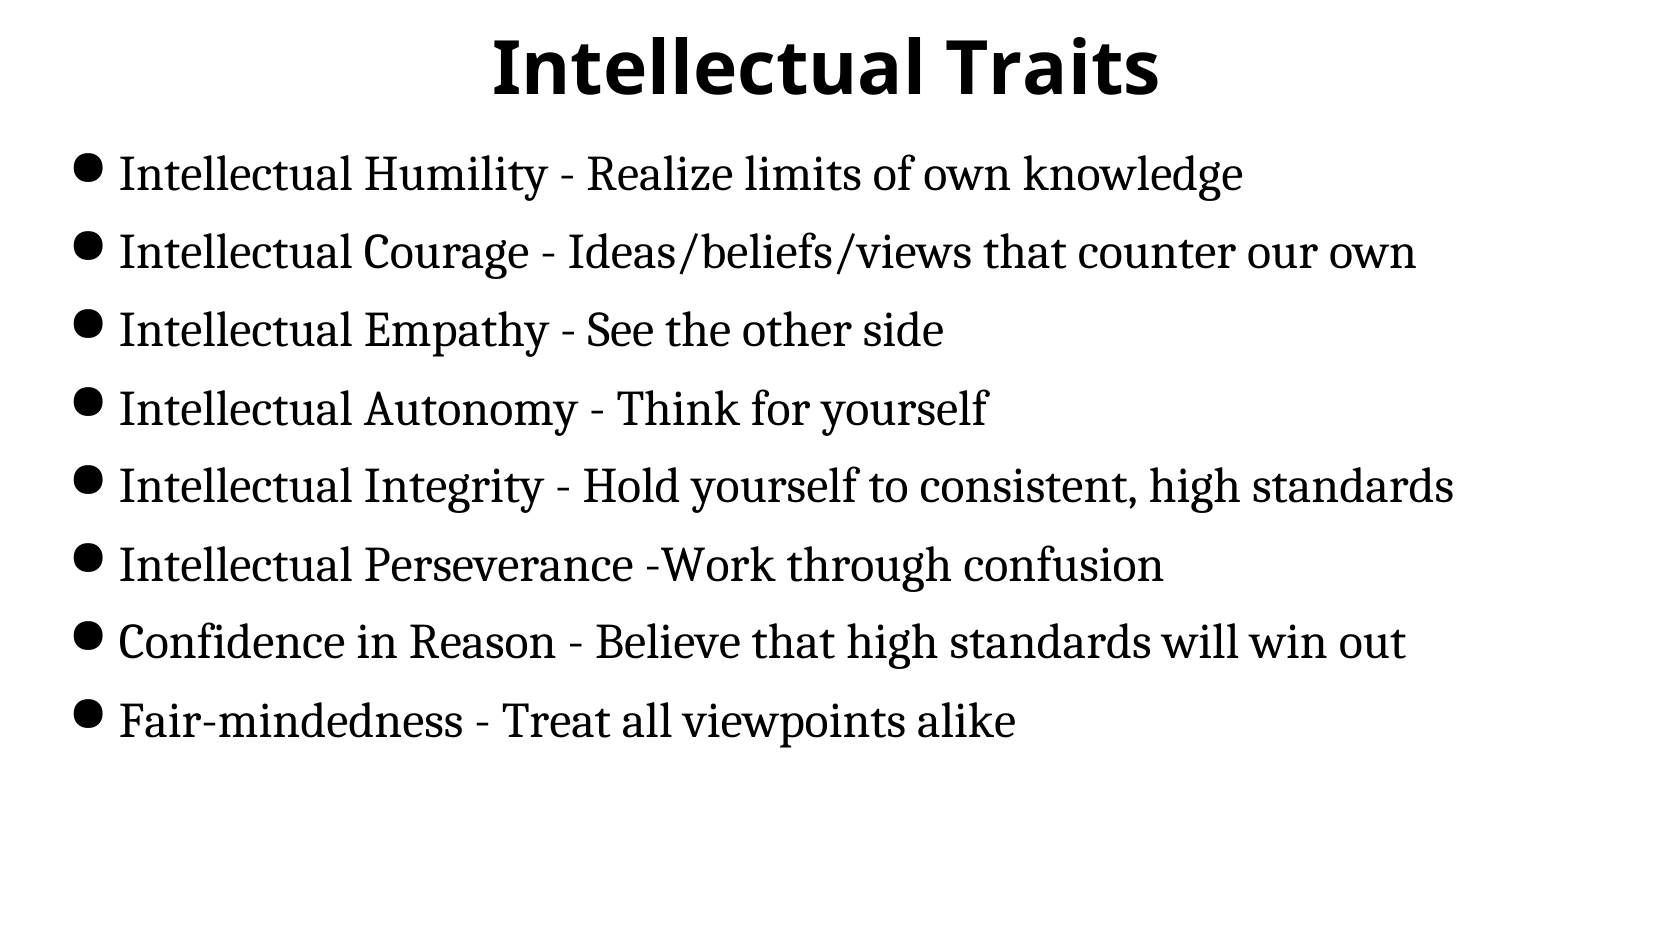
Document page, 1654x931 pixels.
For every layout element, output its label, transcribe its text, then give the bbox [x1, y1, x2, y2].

text_box Intellectual Humility - Realize limits of own knowledge Intellectual Courage - Ideas/beliefs/views that counter our own Intellectual Empathy - See the other side Intellectual Autonomy - Think for yourself Intellectual Integrity - Hold yourself to consistent, high standards Intellectual Perseverance -Work through confusion Confidence in Reason - Believe that high standards will win out Fair-mindedness - Treat all viewpoints alike [17, 73, 1602, 754]
title Intellectual Traits [0, 17, 1654, 124]
